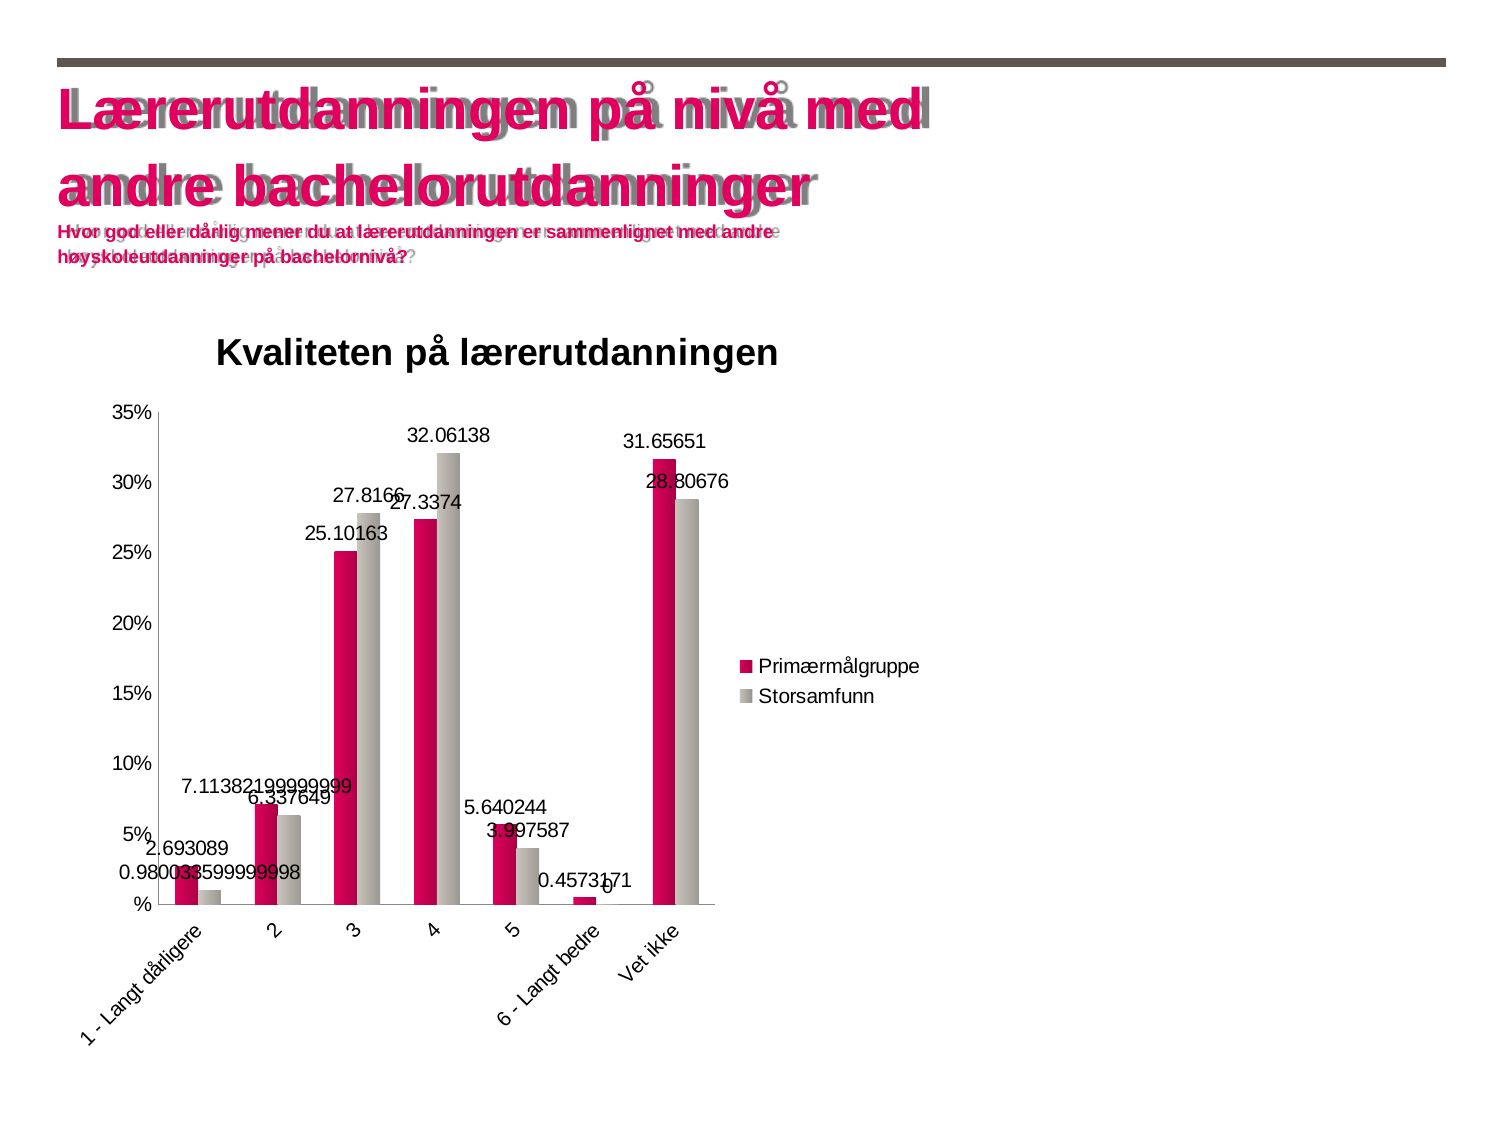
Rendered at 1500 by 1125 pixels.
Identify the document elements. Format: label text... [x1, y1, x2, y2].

chart [57, 296, 939, 1066]
title Lærerutdanningen på nivå med andre bachelorutdanninger Hvor god eller dårlig mener du at lærerutdanningen er sammenlignet med andre høyskoleutdanninger på bachelornivå? [57, 64, 939, 232]
